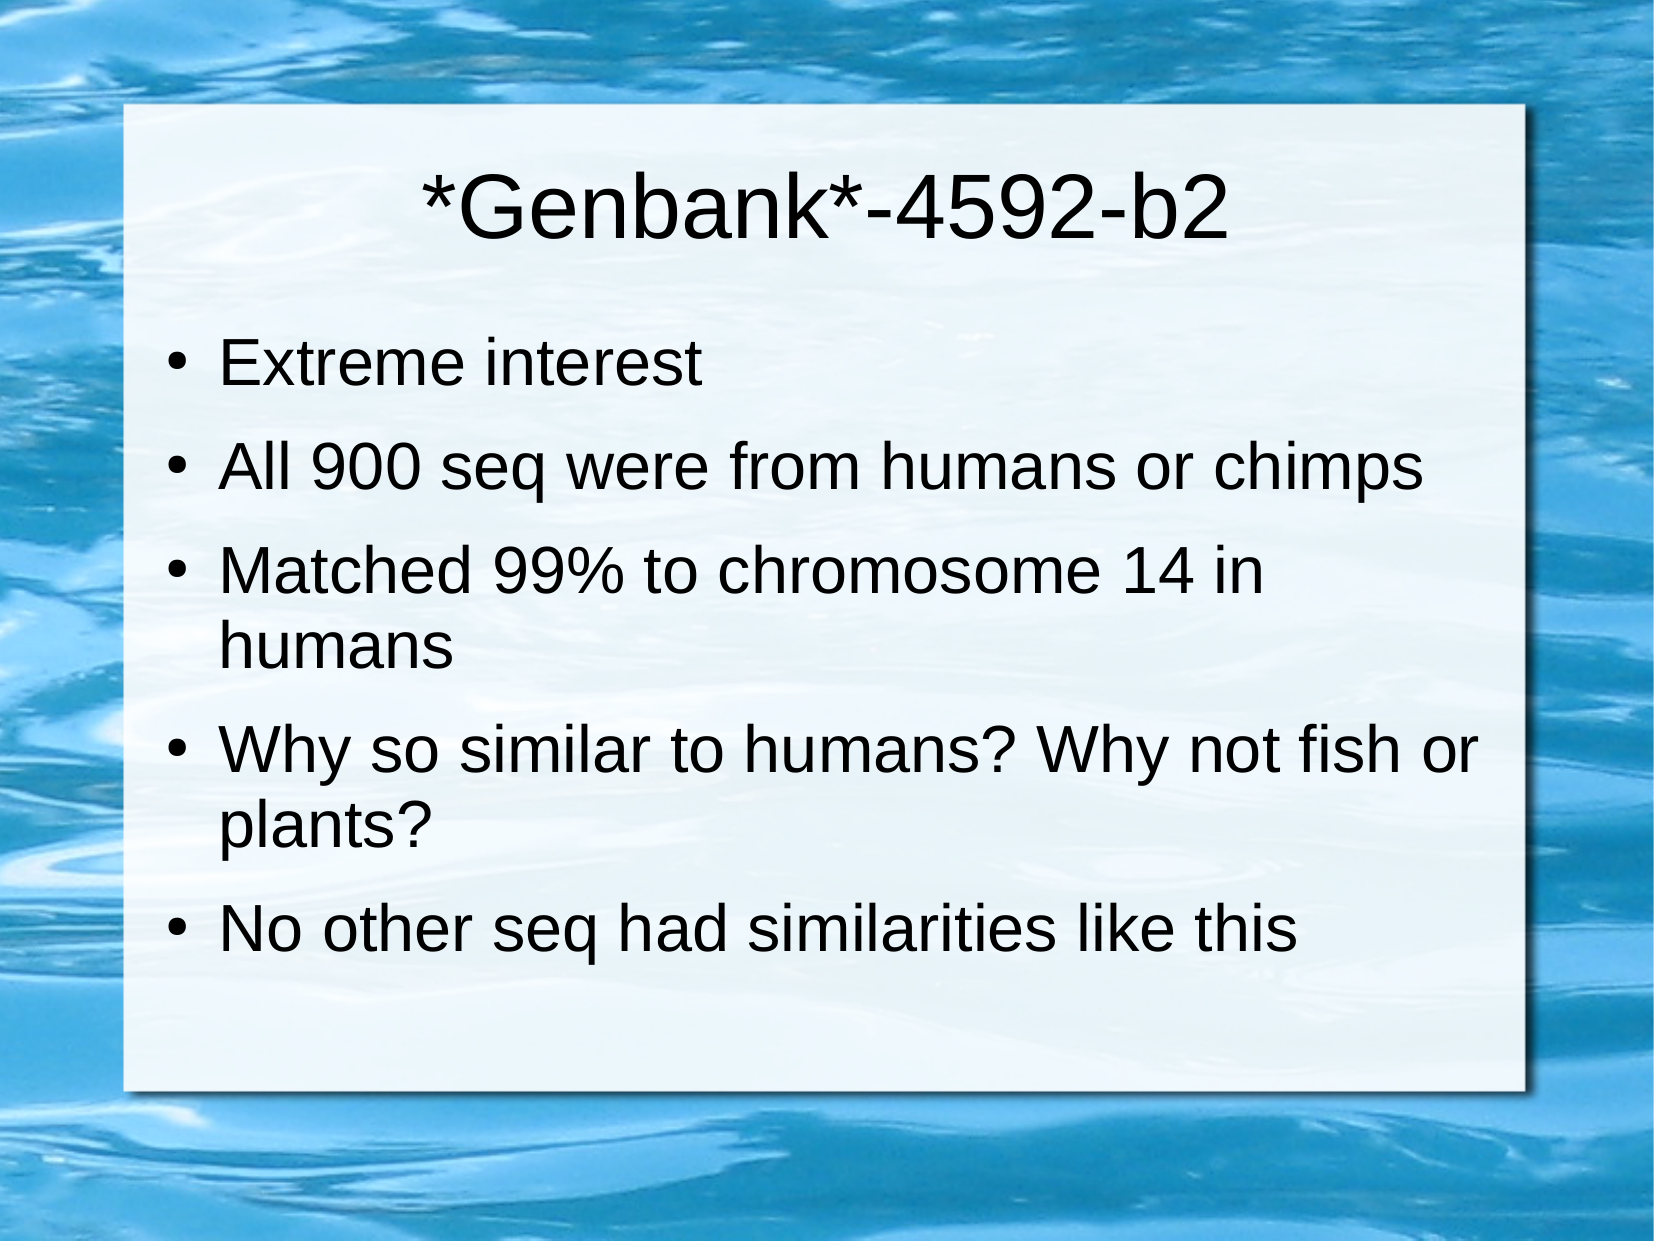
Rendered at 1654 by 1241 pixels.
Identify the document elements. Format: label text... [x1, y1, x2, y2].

list Extreme interest All 900 seq were from humans or chimps Matched 99% to chromosome 14 in humans Why so similar to humans? Why not fish or plants? No other seq had similarities like this [147, 324, 1506, 1049]
picture [0, 0, 1654, 1241]
title *Genbank*-4592-b2 [147, 118, 1506, 296]
